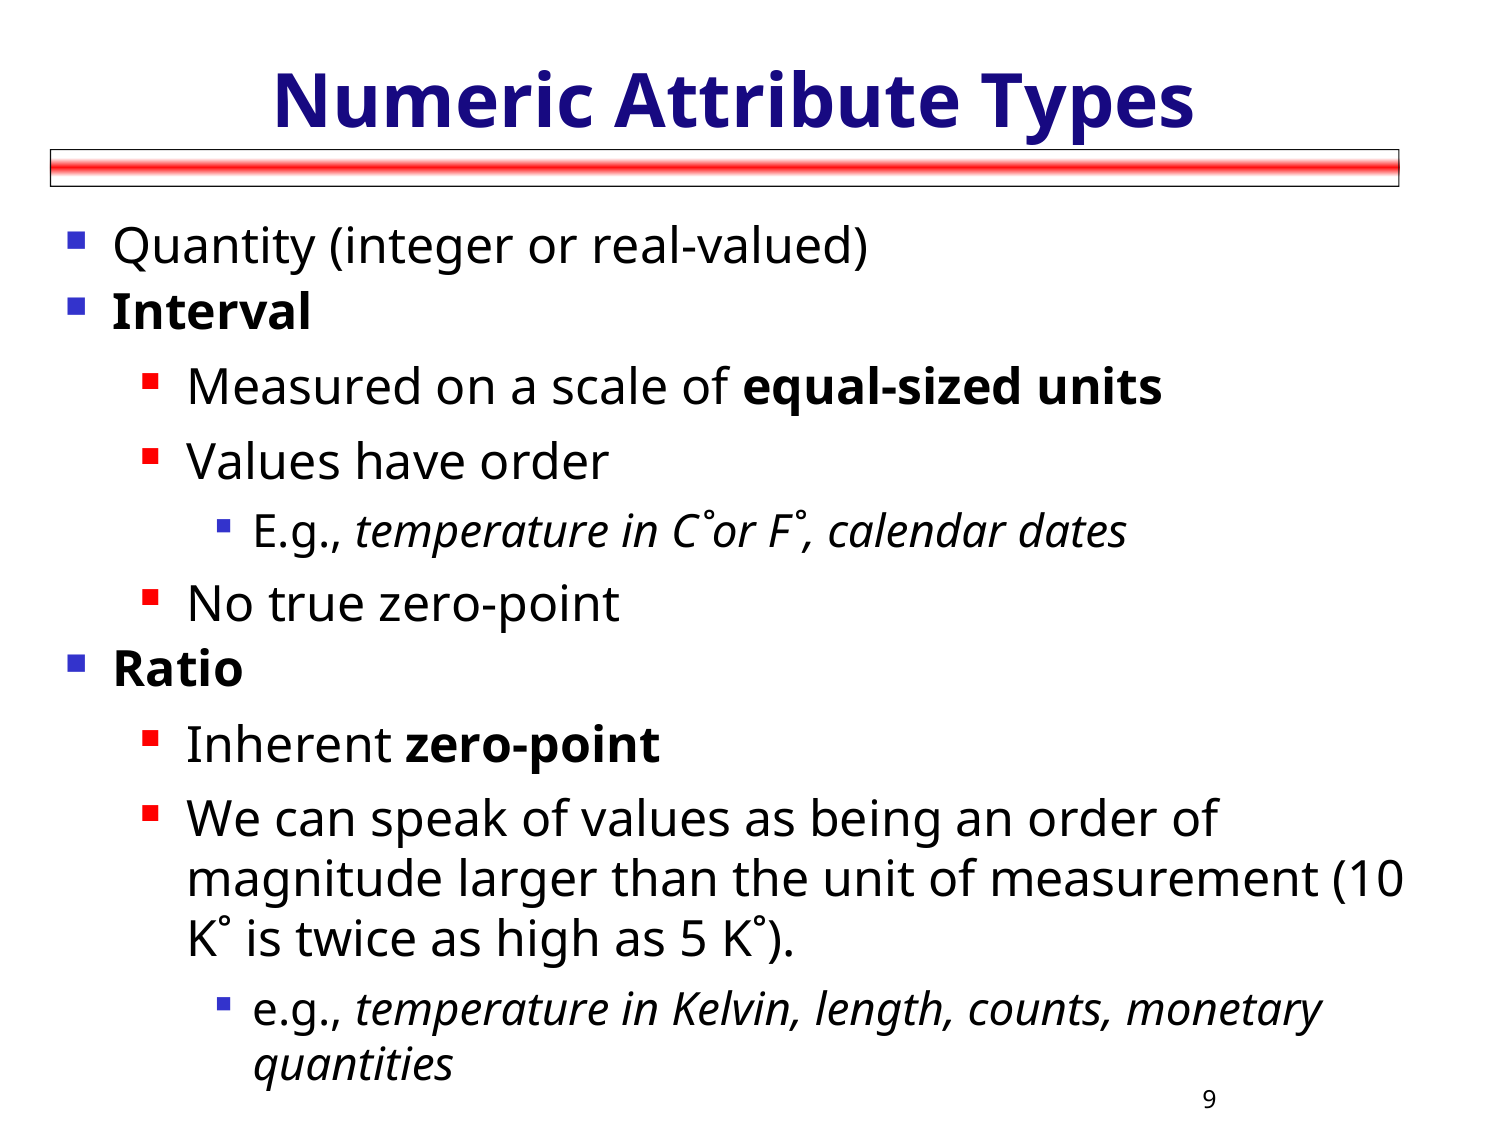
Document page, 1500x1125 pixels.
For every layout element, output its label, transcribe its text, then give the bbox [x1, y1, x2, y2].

list Quantity (integer or real-valued) Interval Measured on a scale of equal-sized units Values have order E.g., temperature in C˚or F˚, calendar dates No true zero-point Ratio Inherent zero-point We can speak of values as being an order of magnitude larger than the unit of measurement (10 K˚ is twice as high as 5 K˚). e.g., temperature in Kelvin, length, counts, monetary quantities [49, 212, 1425, 1103]
title Numeric Attribute Types [24, 44, 1463, 150]
text_box <number> [1187, 1062, 1500, 1125]
